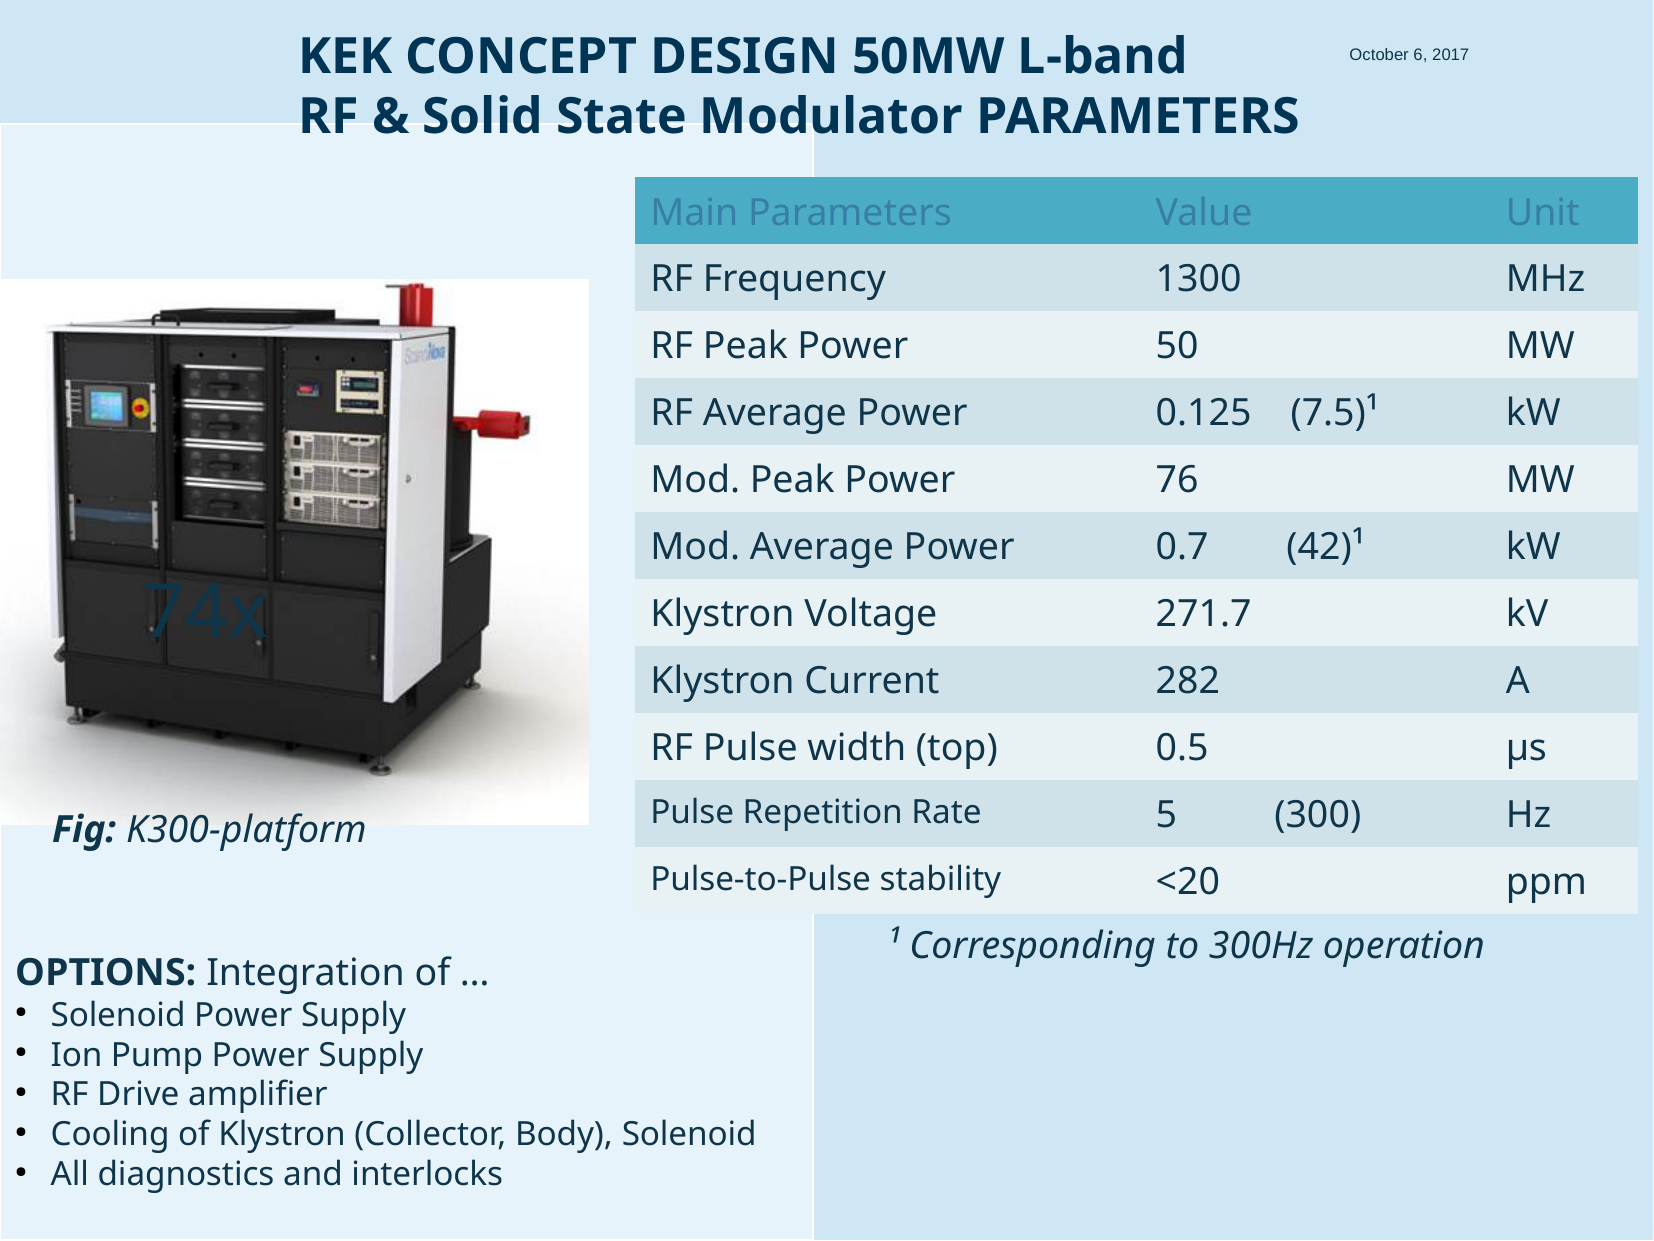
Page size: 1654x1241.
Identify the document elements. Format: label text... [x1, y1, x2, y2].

table_cell 0.7 (42)¹ [1141, 512, 1491, 579]
table_cell Pulse Repetition Rate [635, 780, 1141, 847]
table_cell µs [1491, 713, 1638, 780]
text_box Fig: K300-platform [37, 797, 550, 857]
table_cell RF Frequency [635, 244, 1141, 311]
table_cell Pulse-to-Pulse stability [635, 847, 1141, 914]
table_cell kW [1491, 512, 1638, 579]
table_cell Hz [1491, 780, 1638, 847]
table_header Main Parameters [635, 177, 1141, 244]
table_cell 0.125 (7.5)¹ [1141, 378, 1491, 445]
text_box OPTIONS: Integration of … Solenoid Power Supply Ion Pump Power Supply RF Drive amplifier Cooling of Klystron (Collector, Body), Solenoid All diagnostics and interlocks [0, 940, 1186, 1200]
table_cell Klystron Voltage [635, 579, 1141, 646]
table_cell Mod. Peak Power [635, 445, 1141, 512]
table_cell RF Pulse width (top) [635, 713, 1141, 780]
text_box ¹ Corresponding to 300Hz operation [871, 913, 1654, 974]
table_header Value [1141, 177, 1491, 244]
title KEK CONCEPT DESIGN 50MW L-band RF & Solid State Modulator PARAMETERS [283, 15, 1654, 159]
picture [0, 279, 589, 825]
table_cell MW [1491, 445, 1638, 512]
table_cell MW [1491, 311, 1638, 378]
table_cell Mod. Average Power [635, 512, 1141, 579]
table_cell 282 [1141, 646, 1491, 713]
table_header Unit [1491, 177, 1638, 244]
table_cell 271.7 [1141, 579, 1491, 646]
table_cell kV [1491, 579, 1638, 646]
table_cell Klystron Current [635, 646, 1141, 713]
table_cell 50 [1141, 311, 1491, 378]
table_cell 0.5 [1141, 713, 1491, 780]
table_cell kW [1491, 378, 1638, 445]
table_cell RF Peak Power [635, 311, 1141, 378]
table_cell ppm [1491, 847, 1638, 913]
table_cell RF Average Power [635, 378, 1141, 445]
text_box 74x [127, 555, 335, 660]
table_cell <20 [1141, 847, 1491, 913]
table_cell 1300 [1141, 244, 1491, 311]
table_cell 76 [1141, 445, 1491, 512]
table_cell MHz [1491, 244, 1638, 311]
table_cell 5 (300) [1141, 780, 1491, 847]
table_cell A [1491, 646, 1638, 713]
